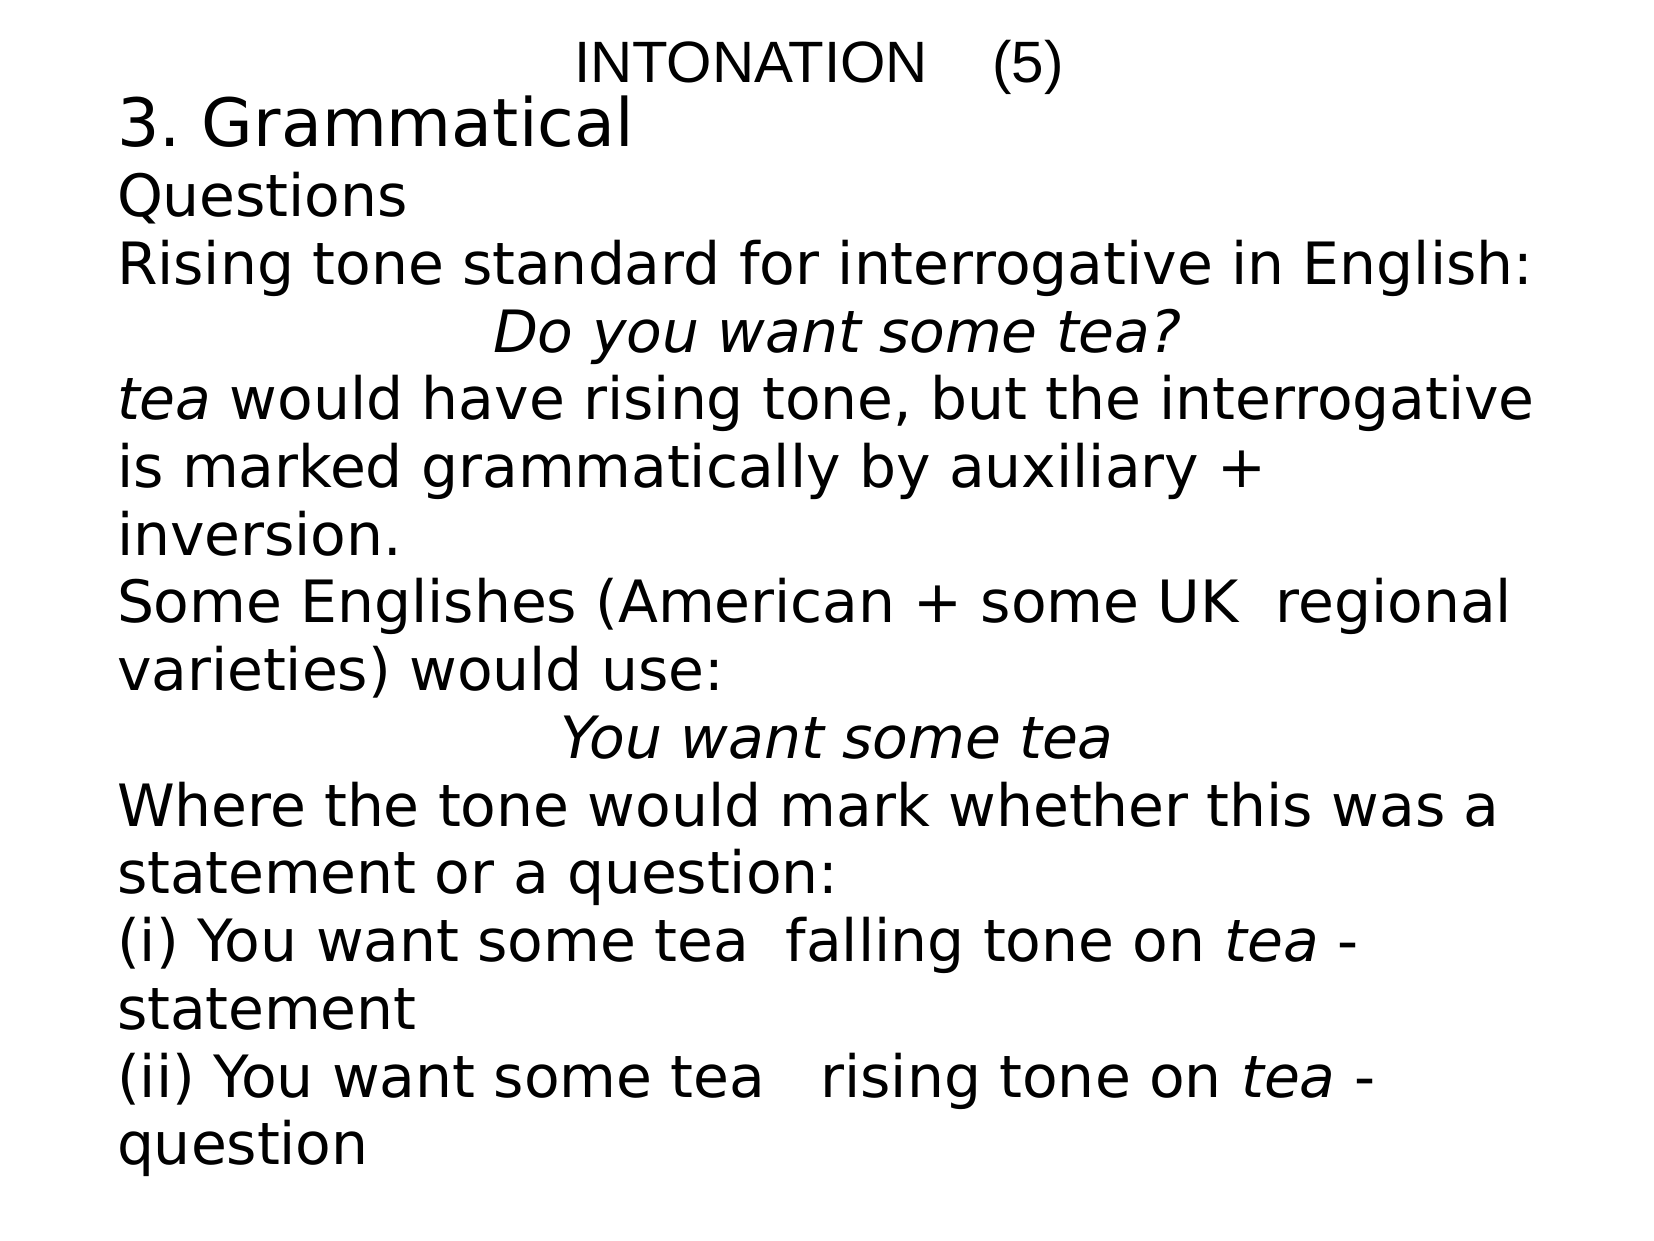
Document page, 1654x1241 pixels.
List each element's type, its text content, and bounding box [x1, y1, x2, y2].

text_box 3. Grammatical Questions Rising tone standard for interrogative in English: Do you want some tea? tea would have rising tone, but the interrogative is marked grammatically by auxiliary + inversion. Some Englishes (American + some UK regional varieties) would use: You want some tea Where the tone would mark whether this was a statement or a question: (i) You want some tea falling tone on tea - statement (ii) You want some tea rising tone on tea - question [102, 77, 1573, 1241]
title INTONATION (5) [75, 30, 1564, 95]
